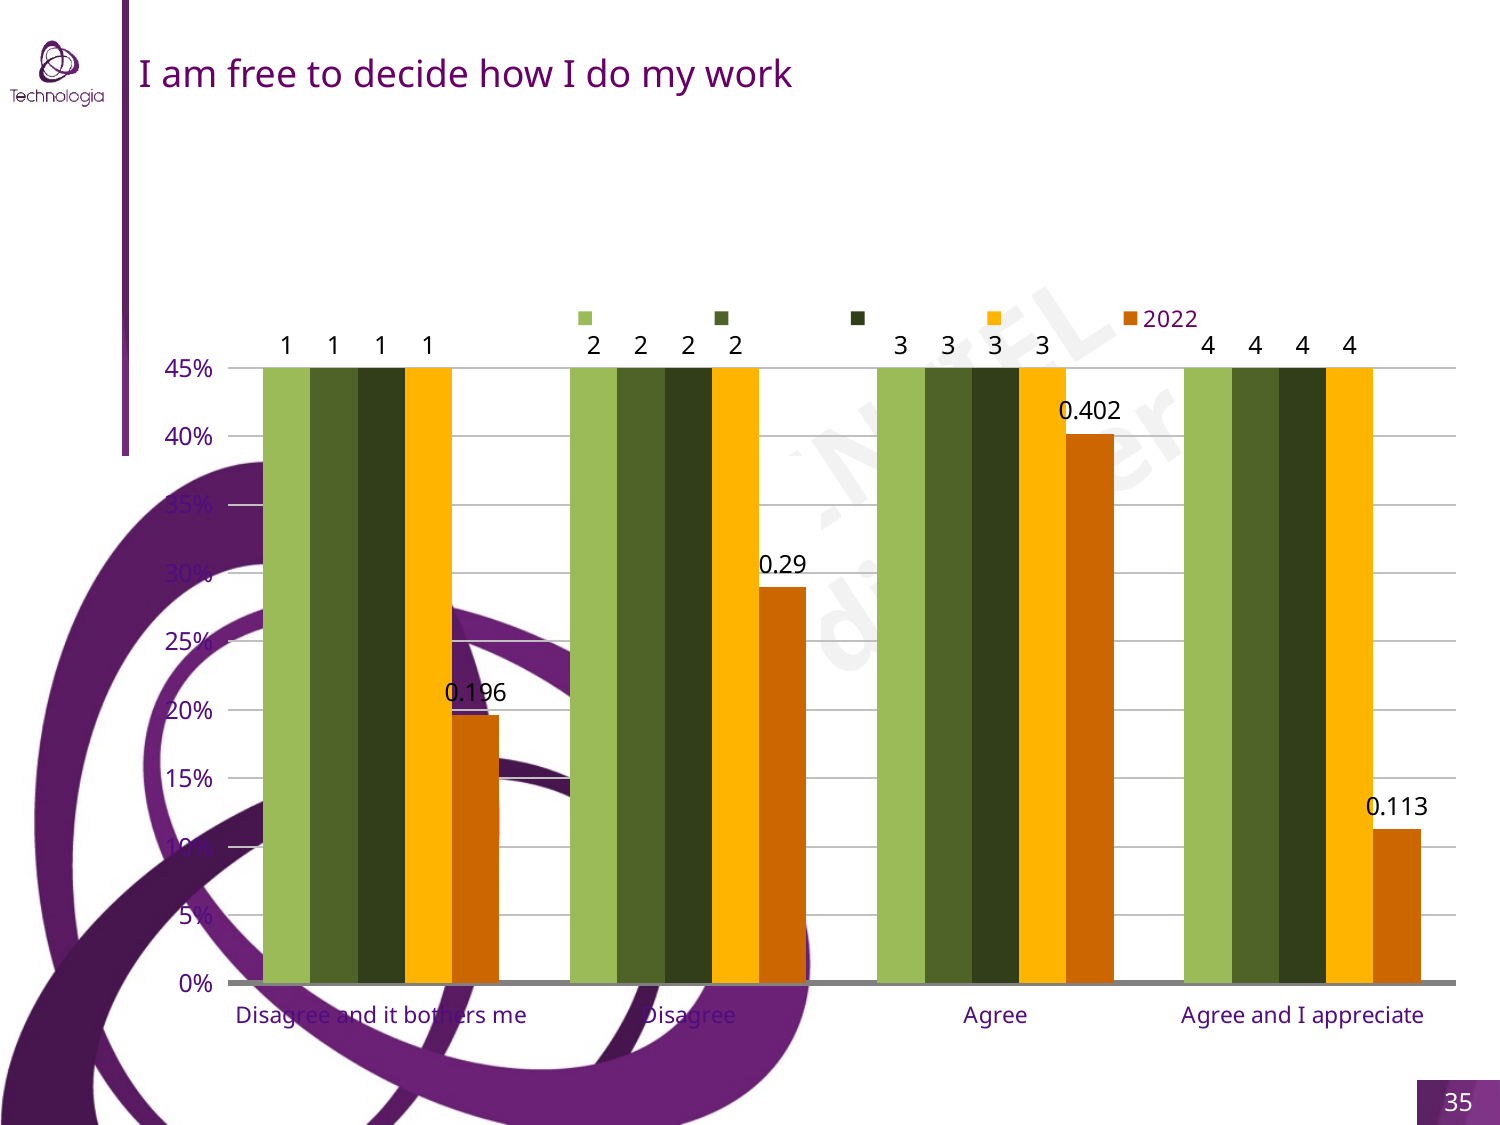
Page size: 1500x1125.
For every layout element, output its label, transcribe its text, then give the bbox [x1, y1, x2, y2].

picture [0, 0, 821, 1125]
picture [0, 33, 113, 114]
chart [123, 215, 1460, 1083]
picture [1417, 1080, 1500, 1125]
title I am free to decide how I do my work [123, 42, 1282, 185]
